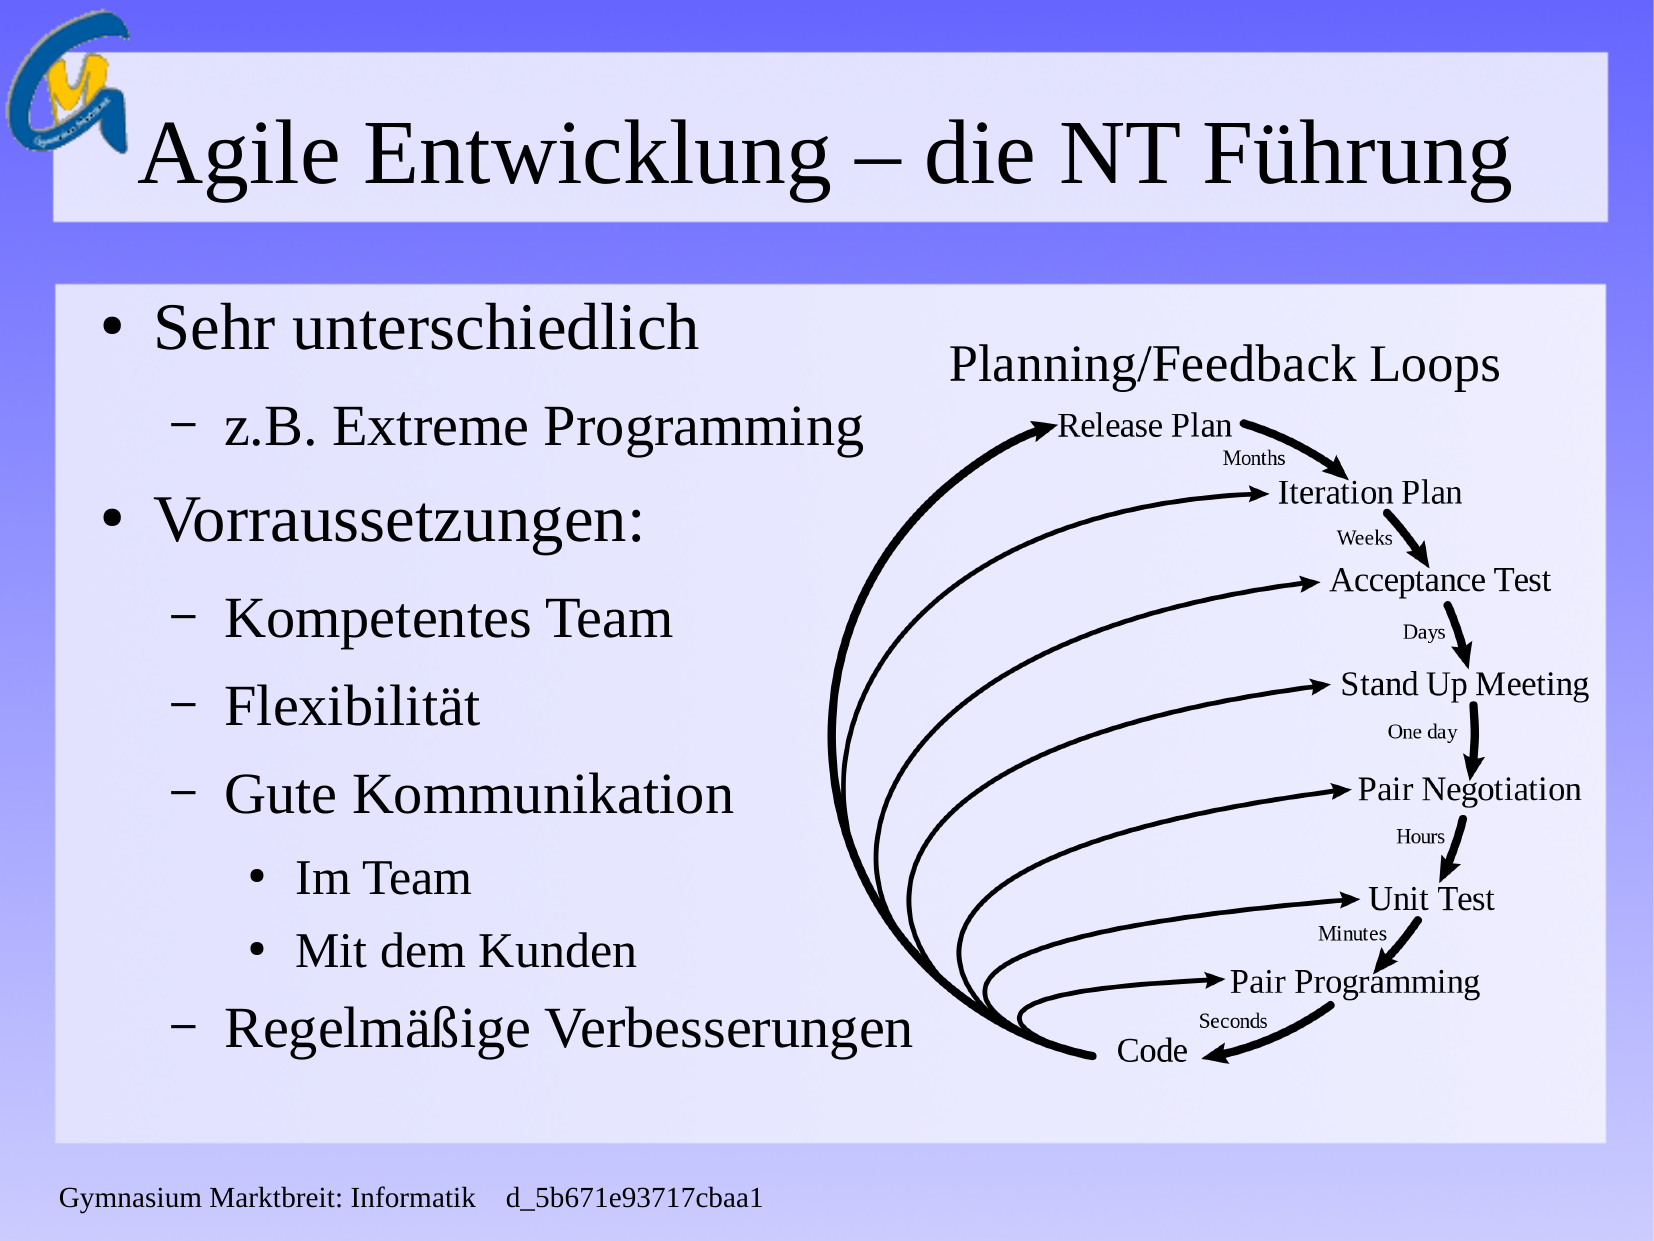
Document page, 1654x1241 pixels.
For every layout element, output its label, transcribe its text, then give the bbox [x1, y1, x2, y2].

picture [0, 0, 1654, 1241]
title Agile Entwicklung – die NT Führung [82, 49, 1571, 257]
list Sehr unterschiedlich z.B. Extreme Programming Vorraussetzungen: Kompetentes Team Flexibilität Gute Kommunikation Im Team Mit dem Kunden Regelmäßige Verbesserungen [82, 290, 1571, 1068]
